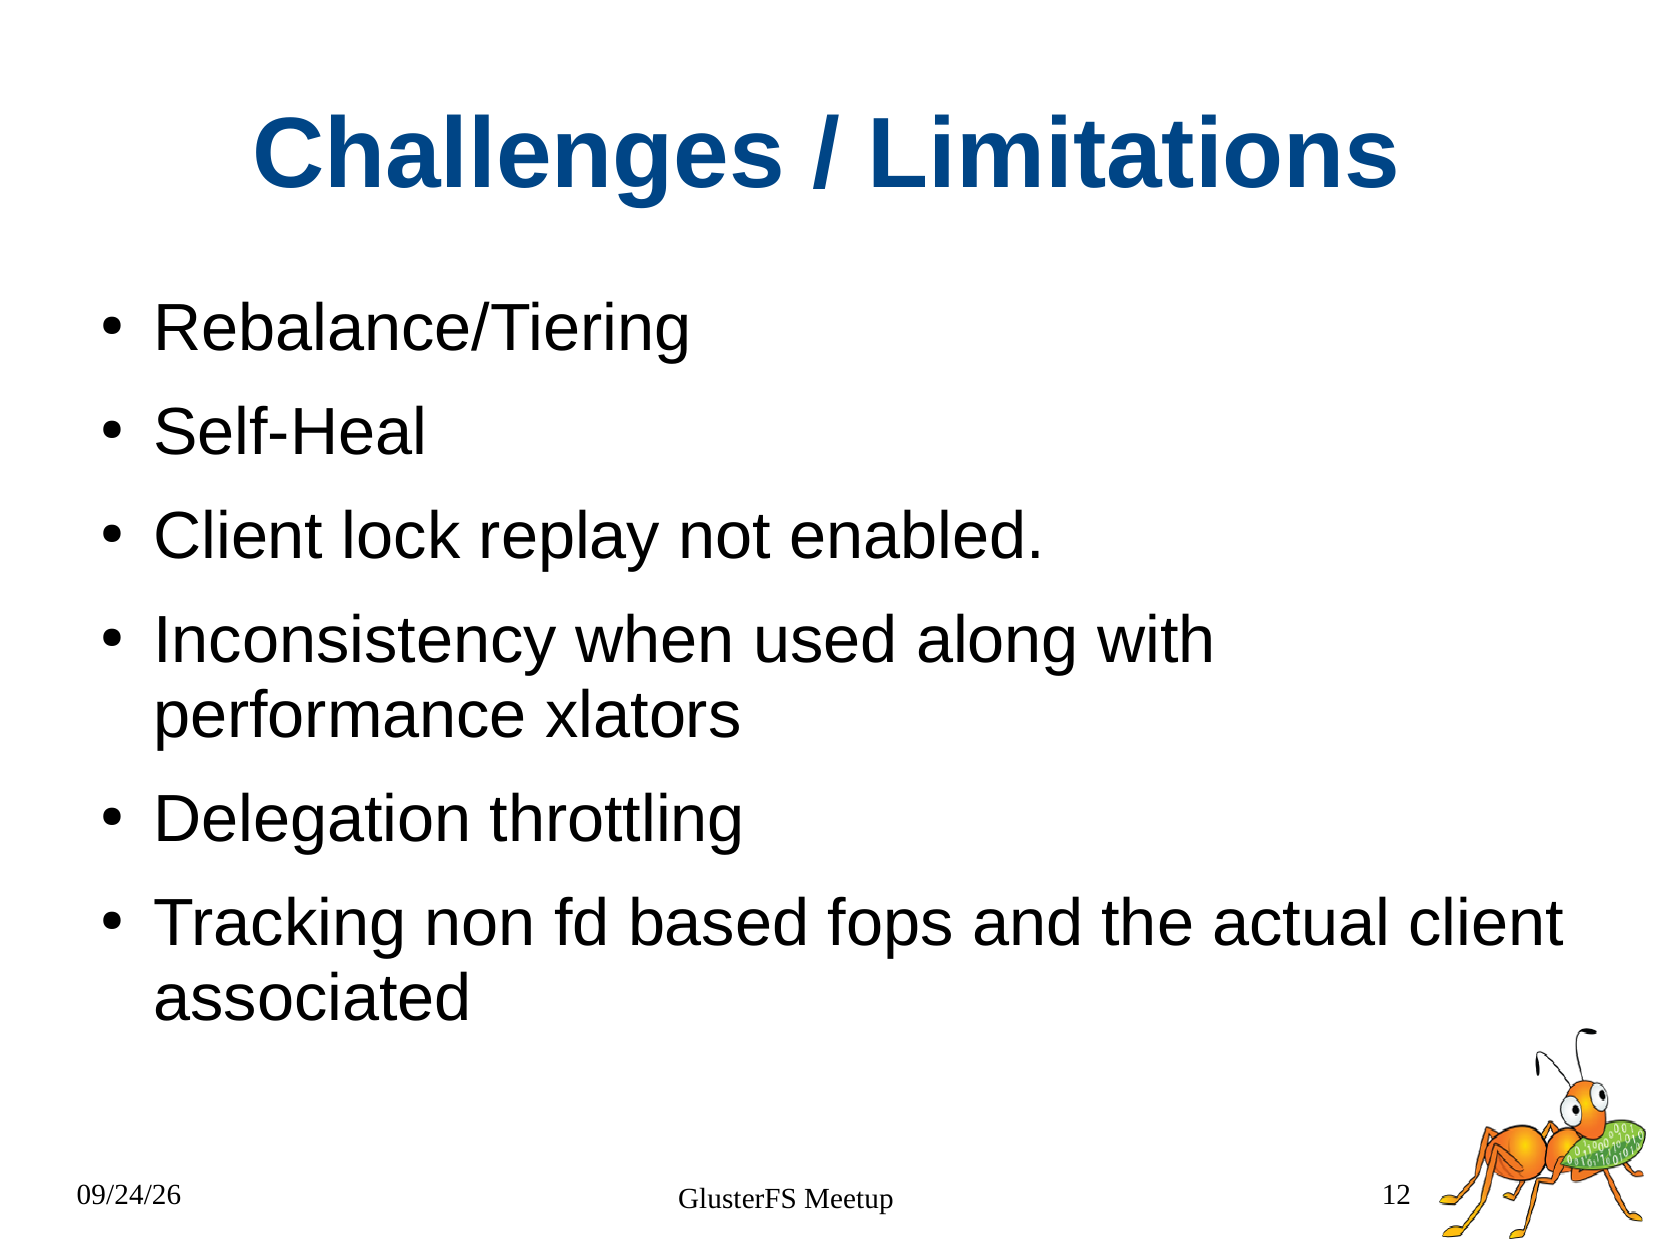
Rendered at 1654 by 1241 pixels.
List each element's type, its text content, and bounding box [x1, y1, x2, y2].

list Rebalance/Tiering Self-Heal Client lock replay not enabled. Inconsistency when used along with performance xlators Delegation throttling Tracking non fd based fops and the actual client associated [82, 290, 1571, 1066]
title Challenges / Limitations [82, 49, 1571, 257]
picture [1436, 1027, 1648, 1241]
